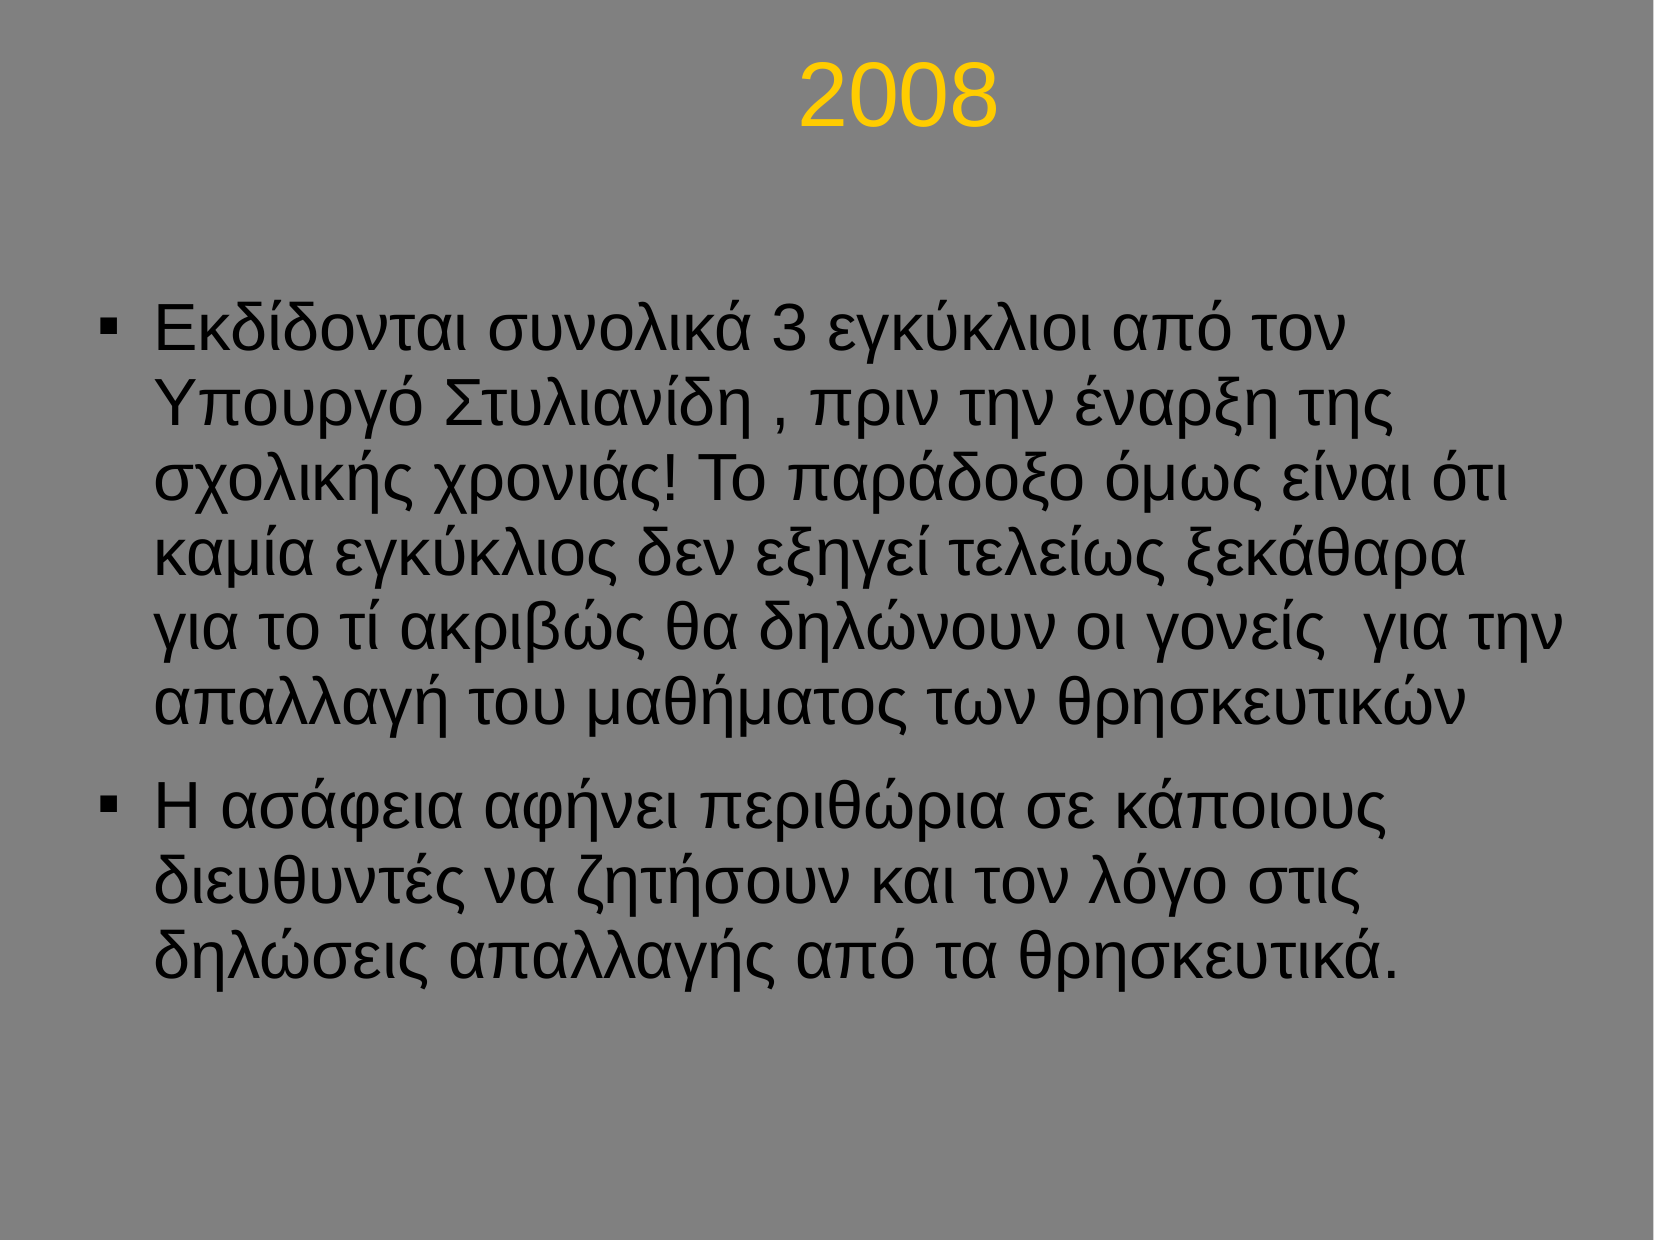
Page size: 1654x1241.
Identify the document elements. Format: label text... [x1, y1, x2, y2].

list Εκδίδονται συνολικά 3 εγκύκλιοι από τον Υπουργό Στυλιανίδη , πριν την έναρξη της σχολικής χρονιάς! Το παράδοξο όμως είναι ότι καμία εγκύκλιος δεν εξηγεί τελείως ξεκάθαρα για το τί ακριβώς θα δηλώνουν οι γονείς για την απαλλαγή του μαθήματος των θρησκευτικών Η ασάφεια αφήνει περιθώρια σε κάποιους διευθυντές να ζητήσουν και τον λόγο στις δηλώσεις απαλλαγής από τα θρησκευτικά. [82, 290, 1571, 1143]
text_box 2008 [129, 36, 1312, 154]
